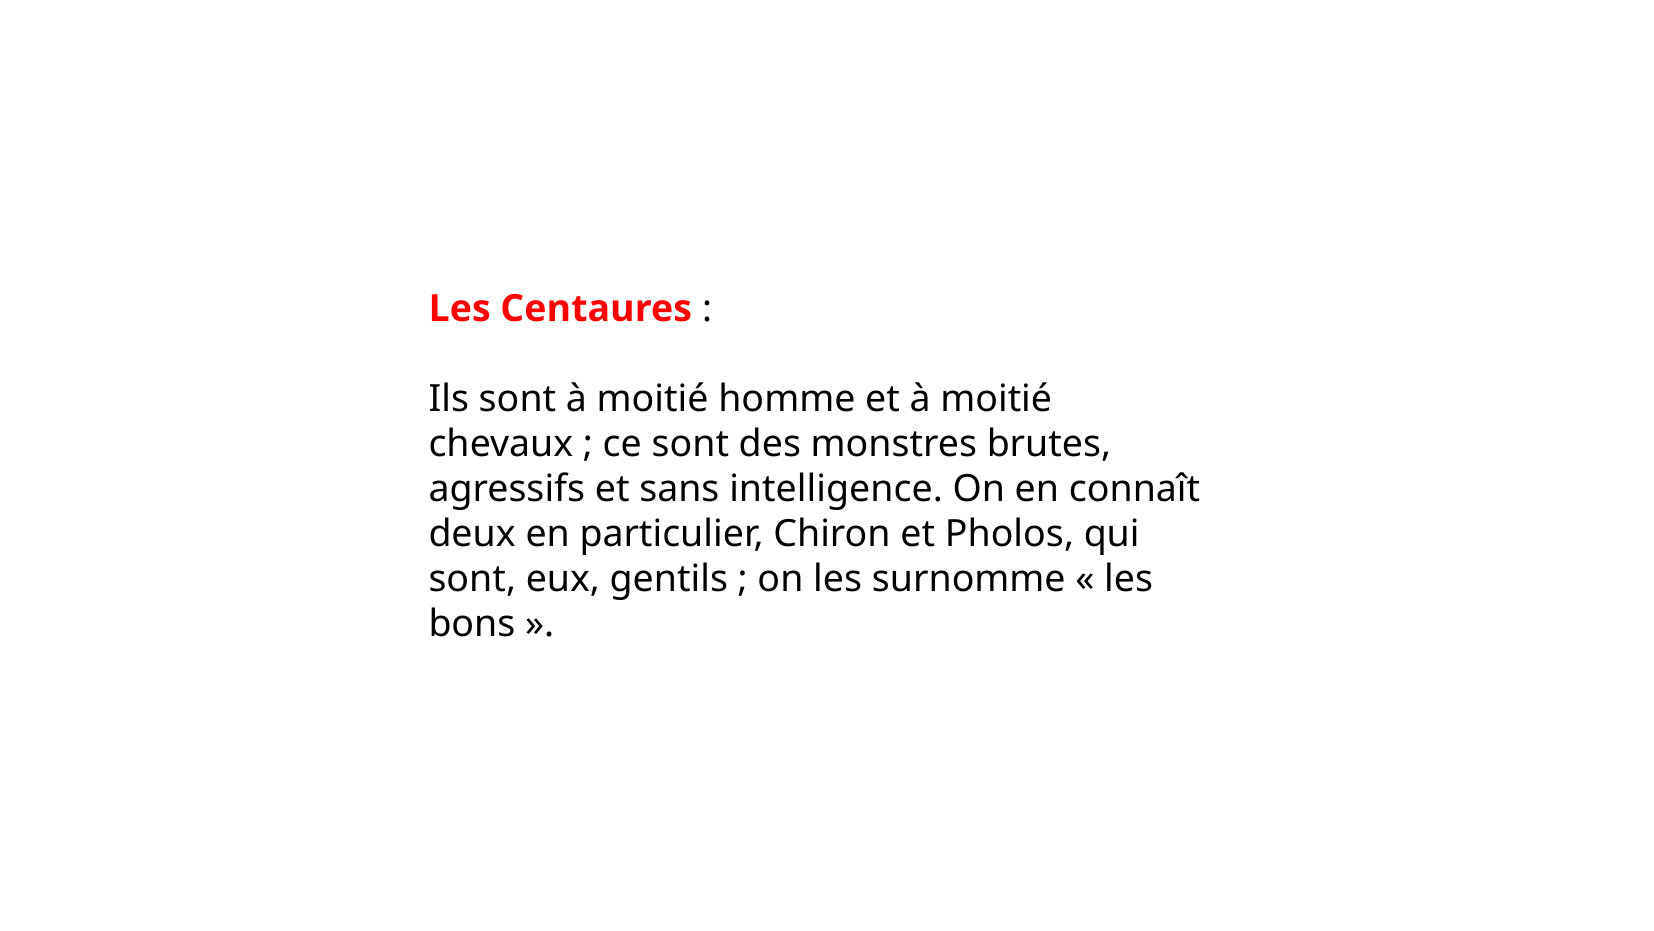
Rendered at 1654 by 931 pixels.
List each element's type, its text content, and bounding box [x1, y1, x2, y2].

text_box Les Centaures : Ils sont à moitié homme et à moitié chevaux ; ce sont des monstres brutes, agressifs et sans intelligence. On en connaît deux en particulier, Chiron et Pholos, qui sont, eux, gentils ; on les surnomme « les bons ». [413, 276, 1241, 655]
